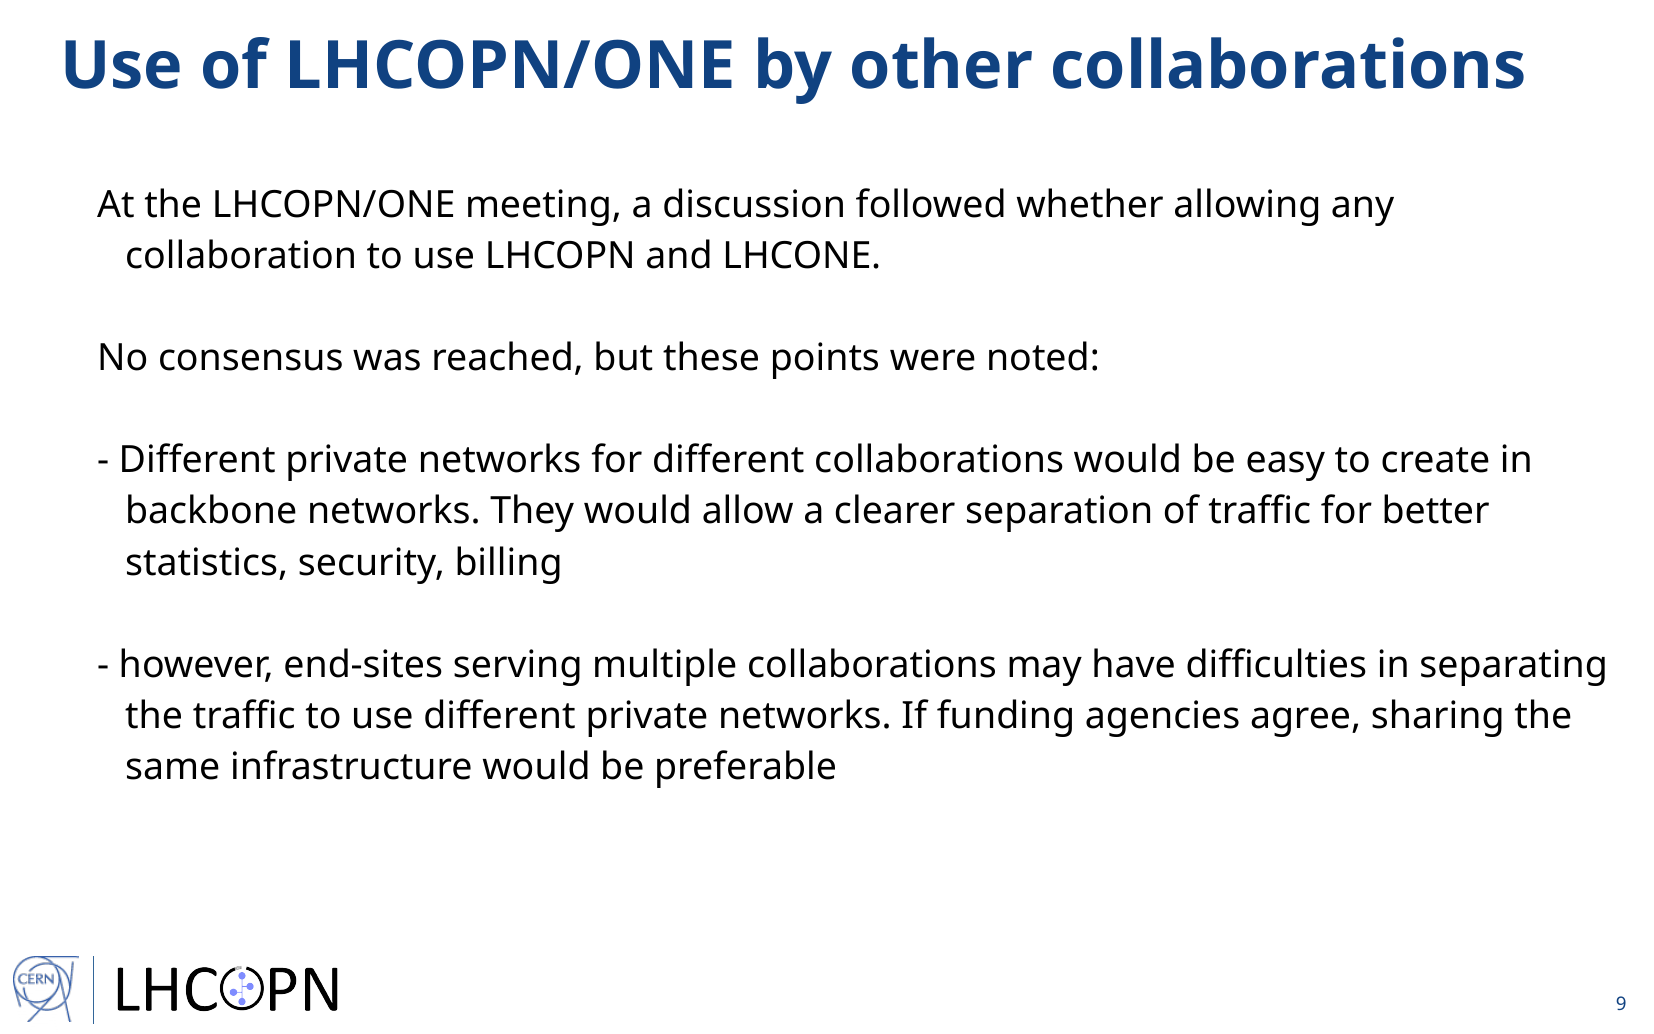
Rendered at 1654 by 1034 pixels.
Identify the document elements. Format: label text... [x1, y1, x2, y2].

text_box At the LHCOPN/ONE meeting, a discussion followed whether allowing any collaboration to use LHCOPN and LHCONE. No consensus was reached, but these points were noted: - Different private networks for different collaborations would be easy to create in backbone networks. They would allow a clearer separation of traffic for better statistics, security, billing - however, end-sites serving multiple collaborations may have difficulties in separating the traffic to use different private networks. If funding agencies agree, sharing the same infrastructure would be preferable [82, 170, 1638, 1034]
title Use of LHCOPN/ONE by other collaborations [60, 0, 1624, 154]
picture [13, 956, 79, 1032]
